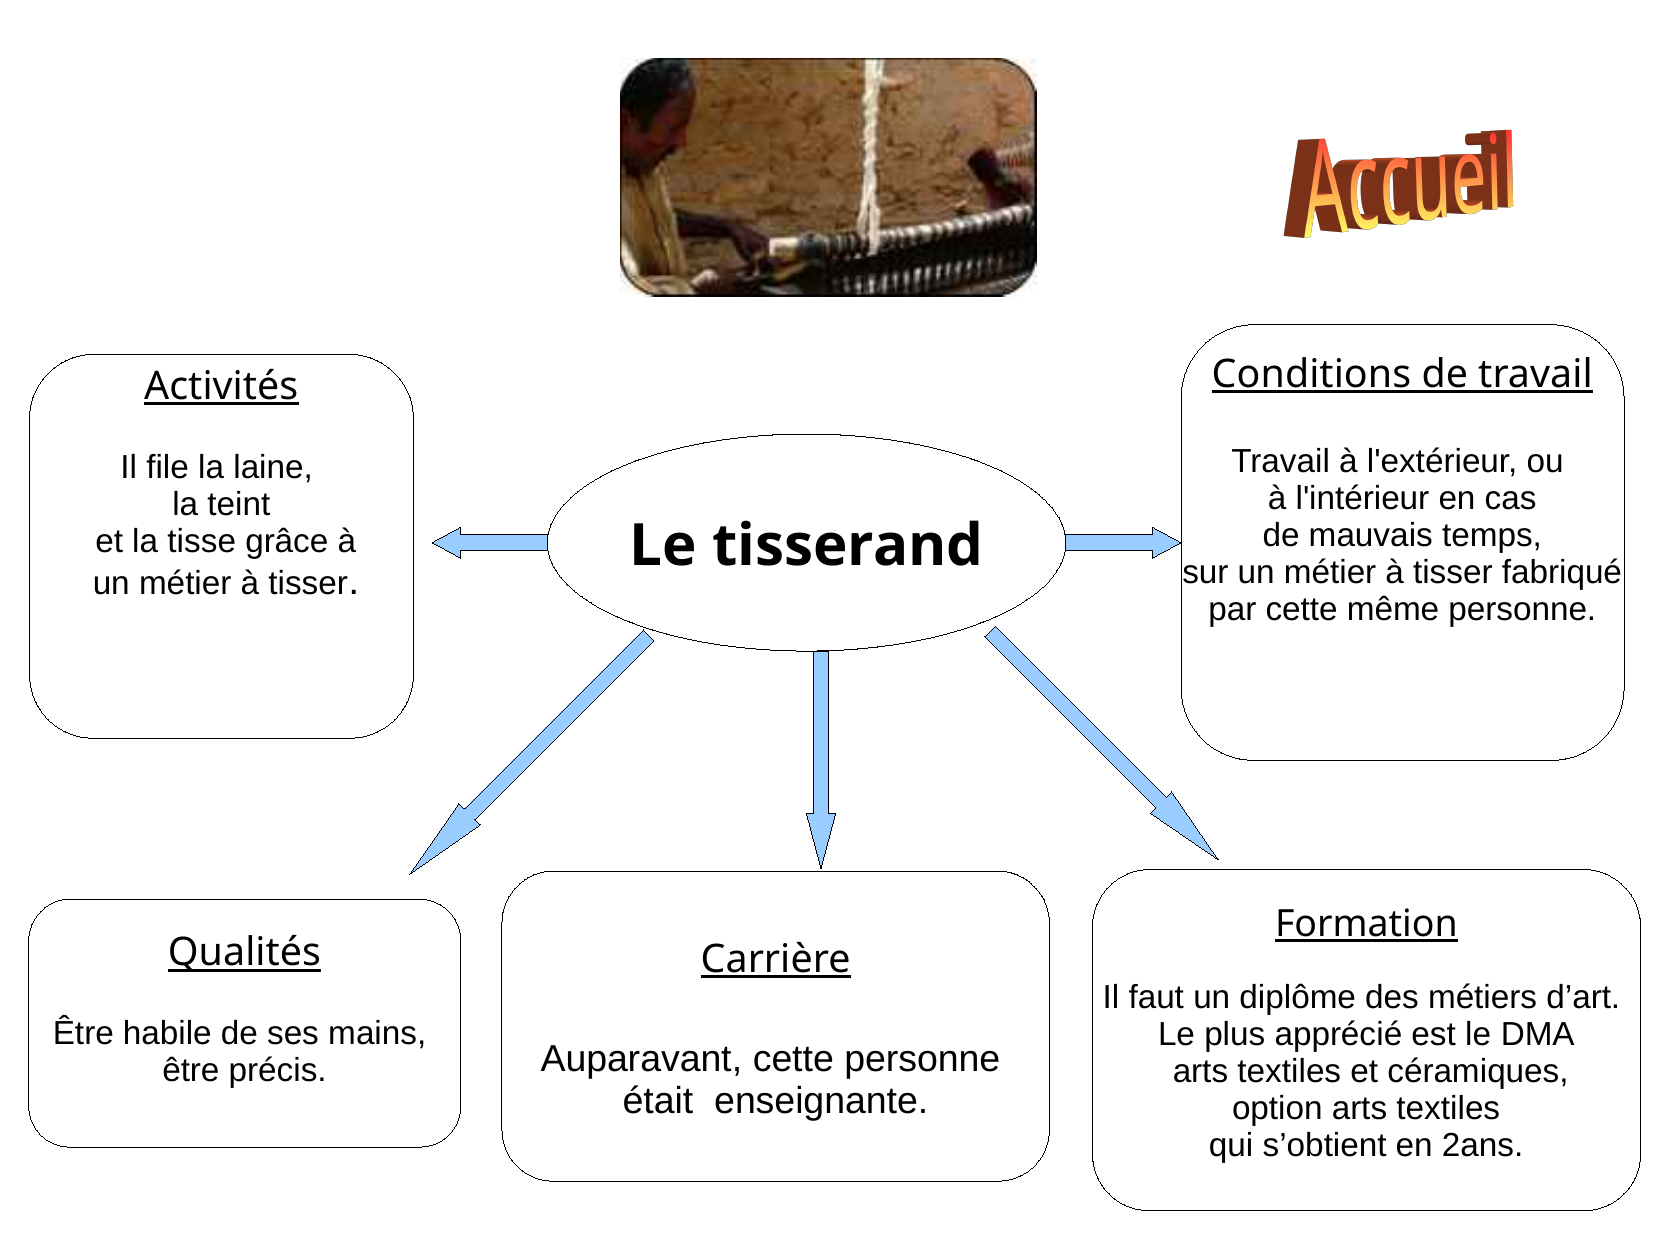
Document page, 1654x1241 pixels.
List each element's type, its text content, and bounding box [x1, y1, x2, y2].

text_box Conditions de travail Travail à l'extérieur, ou à l'intérieur en cas de mauvais temps, sur un métier à tisser fabriqué par cette même personne. [1181, 324, 1625, 761]
picture [620, 58, 1037, 297]
text_box [1065, 527, 1181, 559]
text_box Activités Il file la laine, la teint et la tisse grâce à un métier à tisser. [29, 354, 414, 739]
text_box Qualités Être habile de ses mains, être précis. [28, 899, 461, 1148]
text_box Formation Il faut un diplôme des métiers d’art. Le plus apprécié est le DMA arts textiles et céramiques, option arts textiles qui s’obtient en 2ans. [1092, 869, 1641, 1211]
text_box [432, 527, 548, 559]
text_box [984, 626, 1219, 860]
text_box [806, 651, 836, 869]
text_box [409, 629, 654, 875]
text_box Carrière Auparavant, cette personne était enseignante. [501, 871, 1050, 1182]
text_box Le tisserand [548, 434, 1066, 652]
